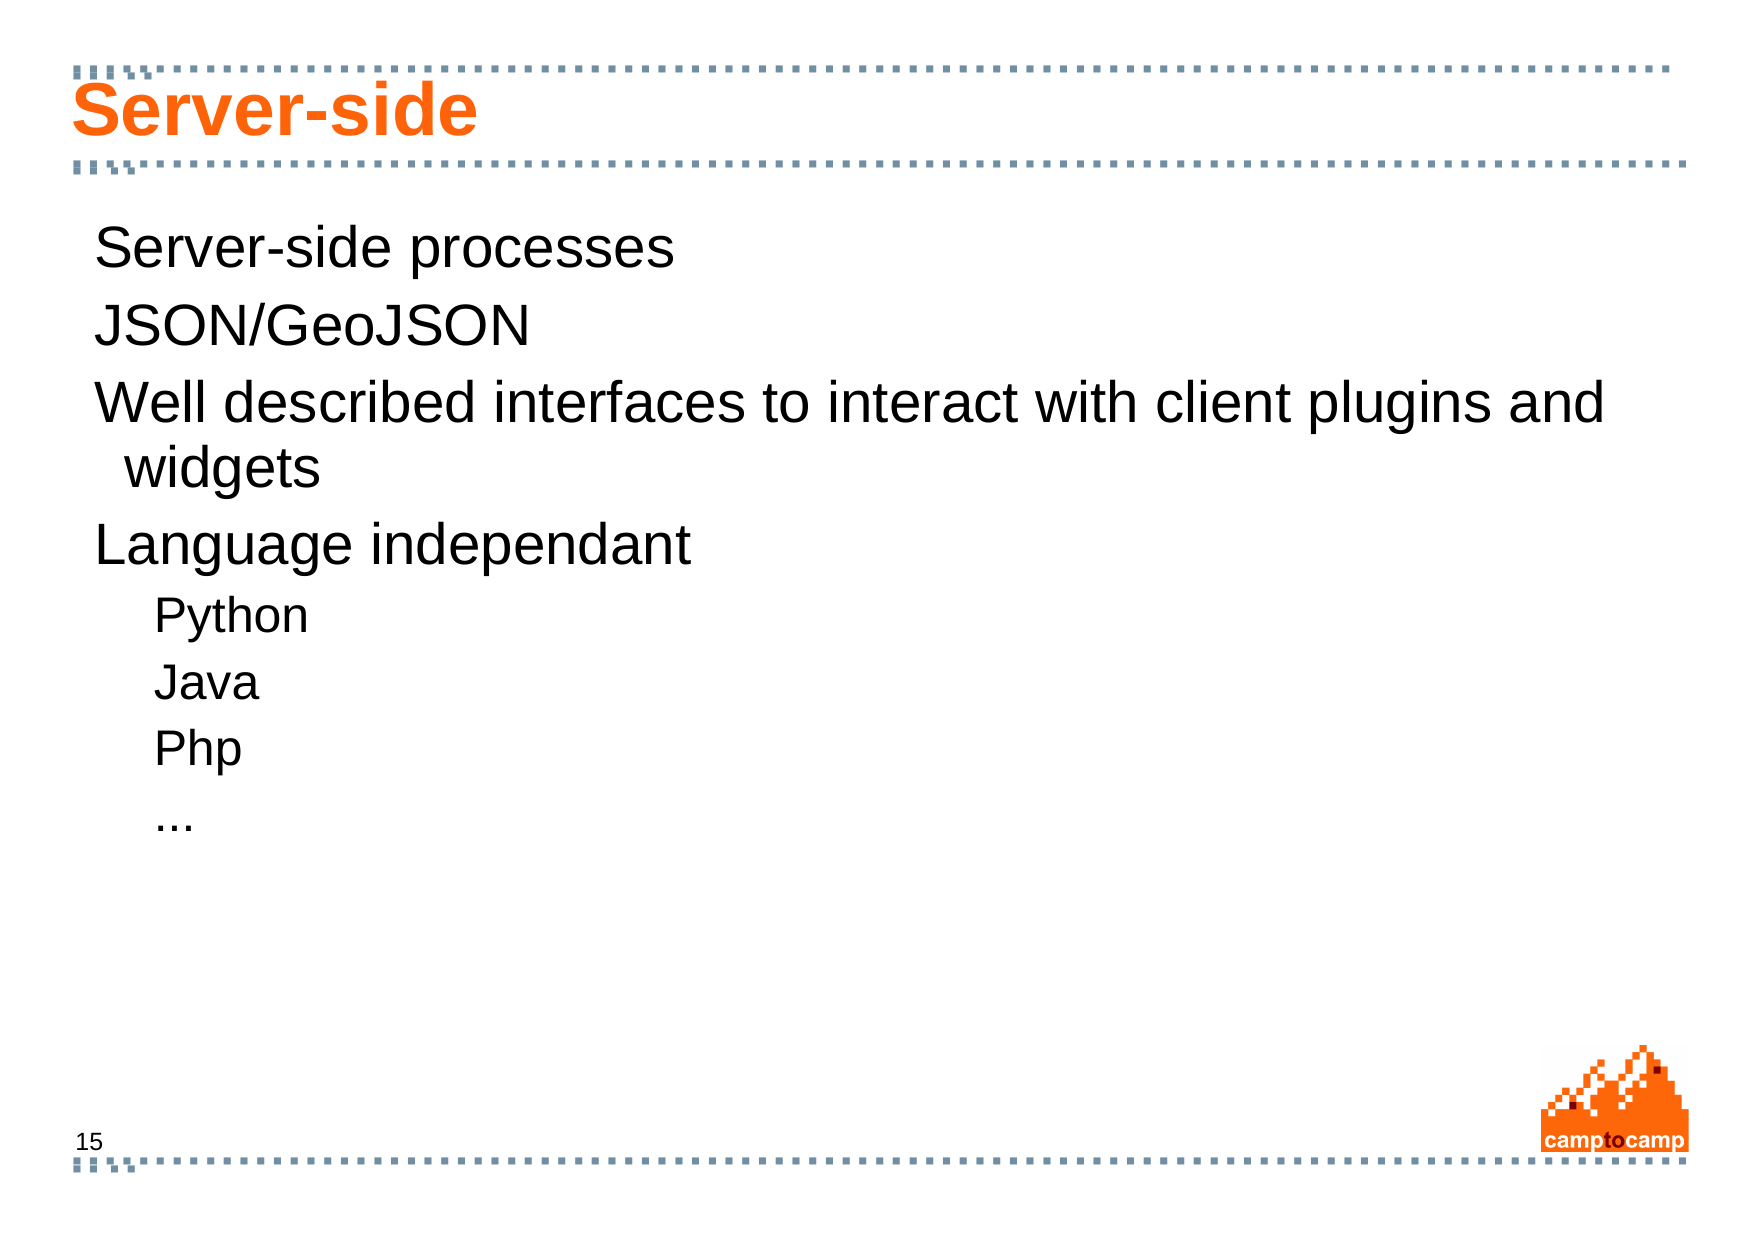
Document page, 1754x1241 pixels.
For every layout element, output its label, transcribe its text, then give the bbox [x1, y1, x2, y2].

picture [1541, 1045, 1689, 1152]
title Server-side [71, 67, 1689, 152]
list Server-side processes JSON/GeoJSON Well described interfaces to interact with client plugins and widgets Language independant Python Java Php ... [94, 215, 1654, 1046]
